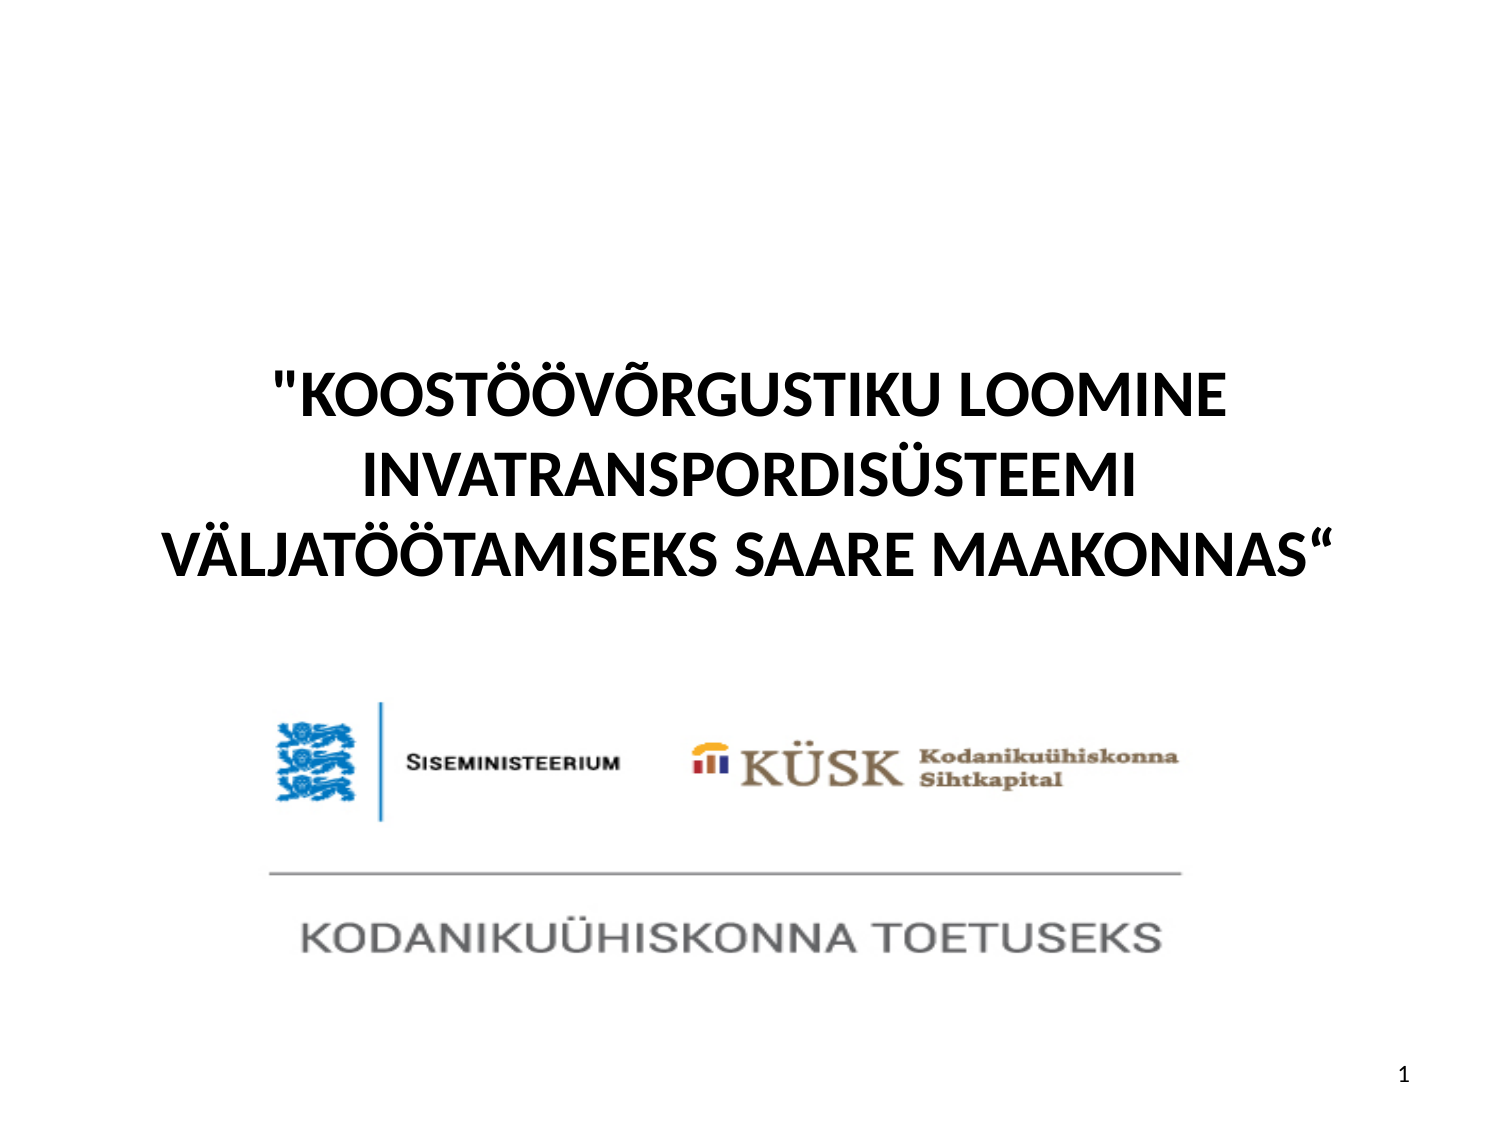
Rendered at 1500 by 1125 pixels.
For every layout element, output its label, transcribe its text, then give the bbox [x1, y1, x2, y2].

picture [206, 633, 1258, 1000]
text_box <number> [1074, 1042, 1425, 1103]
text_box "KOOSTÖÖVÕRGUSTIKU LOOMINE INVATRANSPORDISÜSTEEMI VÄLJATÖÖTAMISEKS SAARE MAAKONNAS“ [112, 349, 1388, 591]
